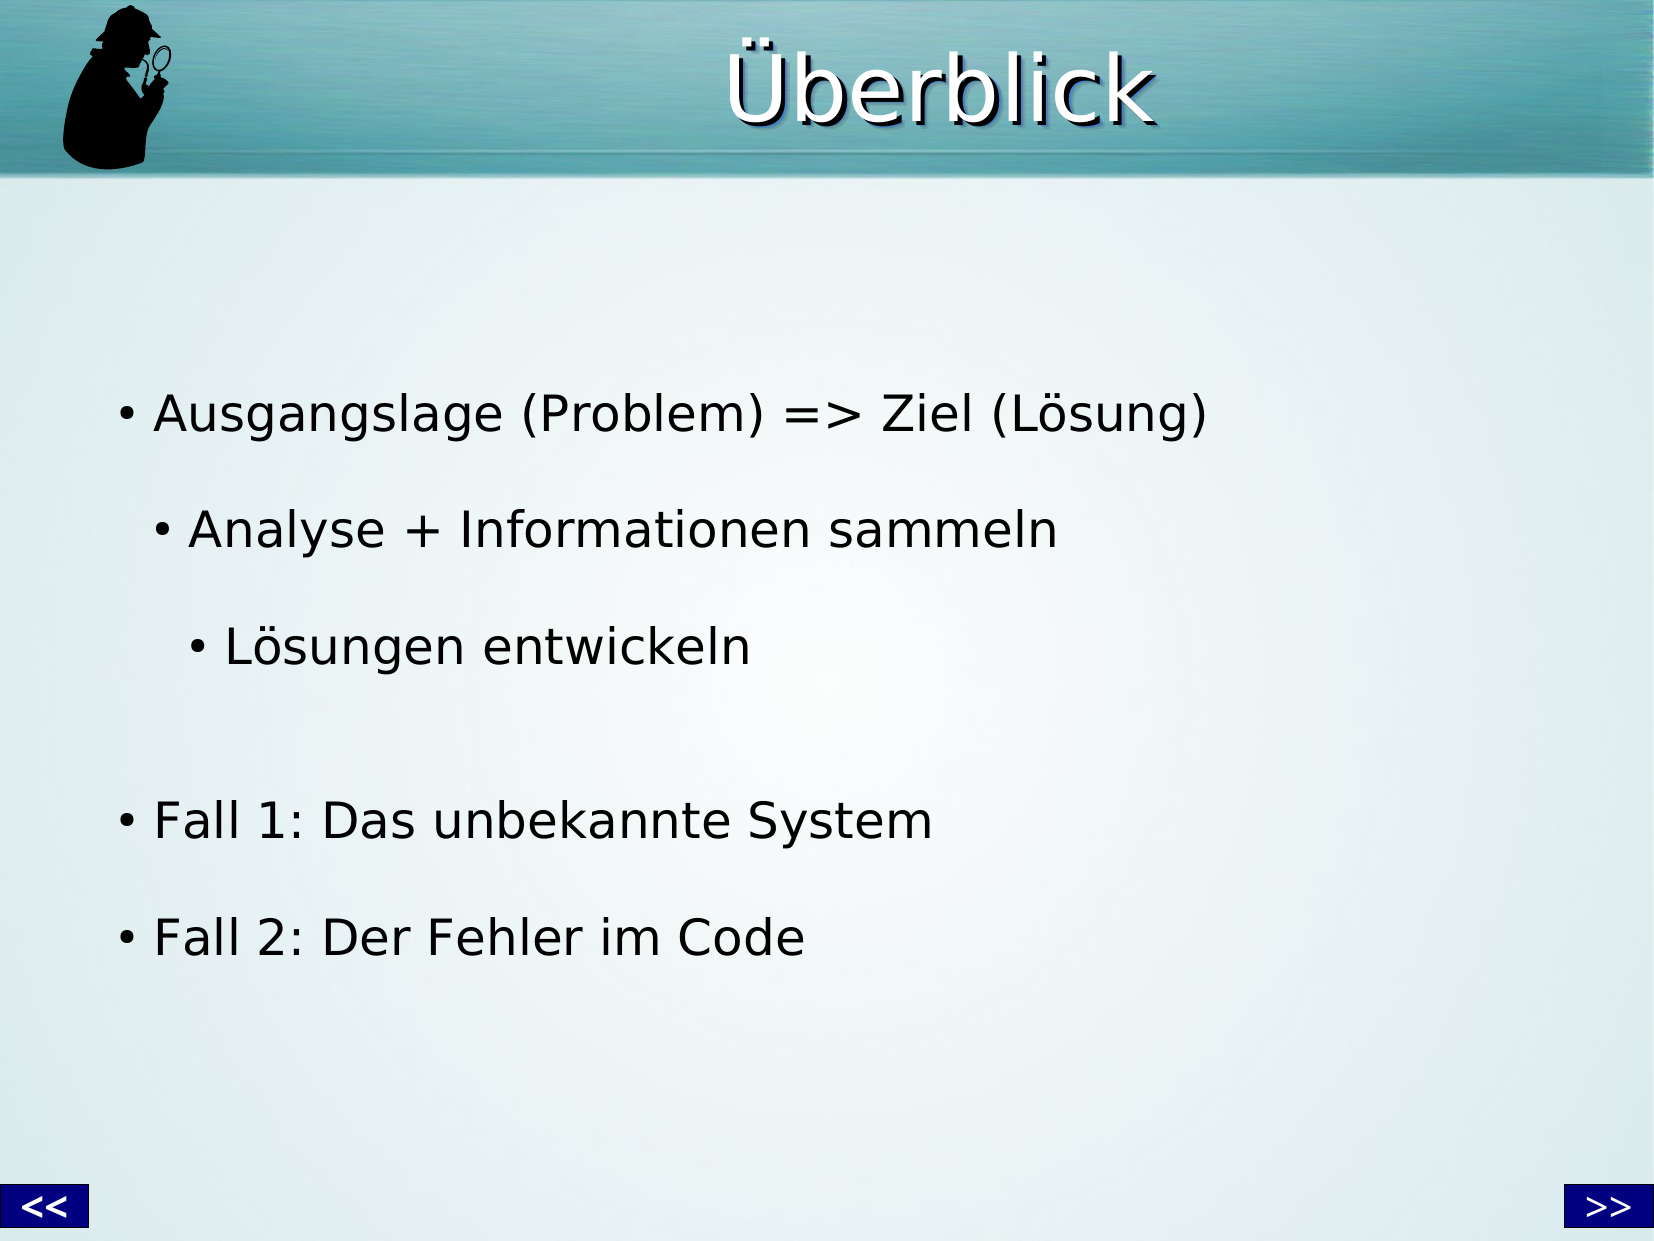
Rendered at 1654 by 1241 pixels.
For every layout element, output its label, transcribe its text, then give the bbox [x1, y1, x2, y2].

text_box Ausgangslage (Problem) => Ziel (Lösung) Analyse + Informationen sammeln Lösungen entwickeln Fall 1: Das unbekannte System Fall 2: Der Fehler im Code [47, 234, 1595, 1176]
title Überblick [224, 2, 1654, 178]
picture [0, 0, 1654, 1241]
